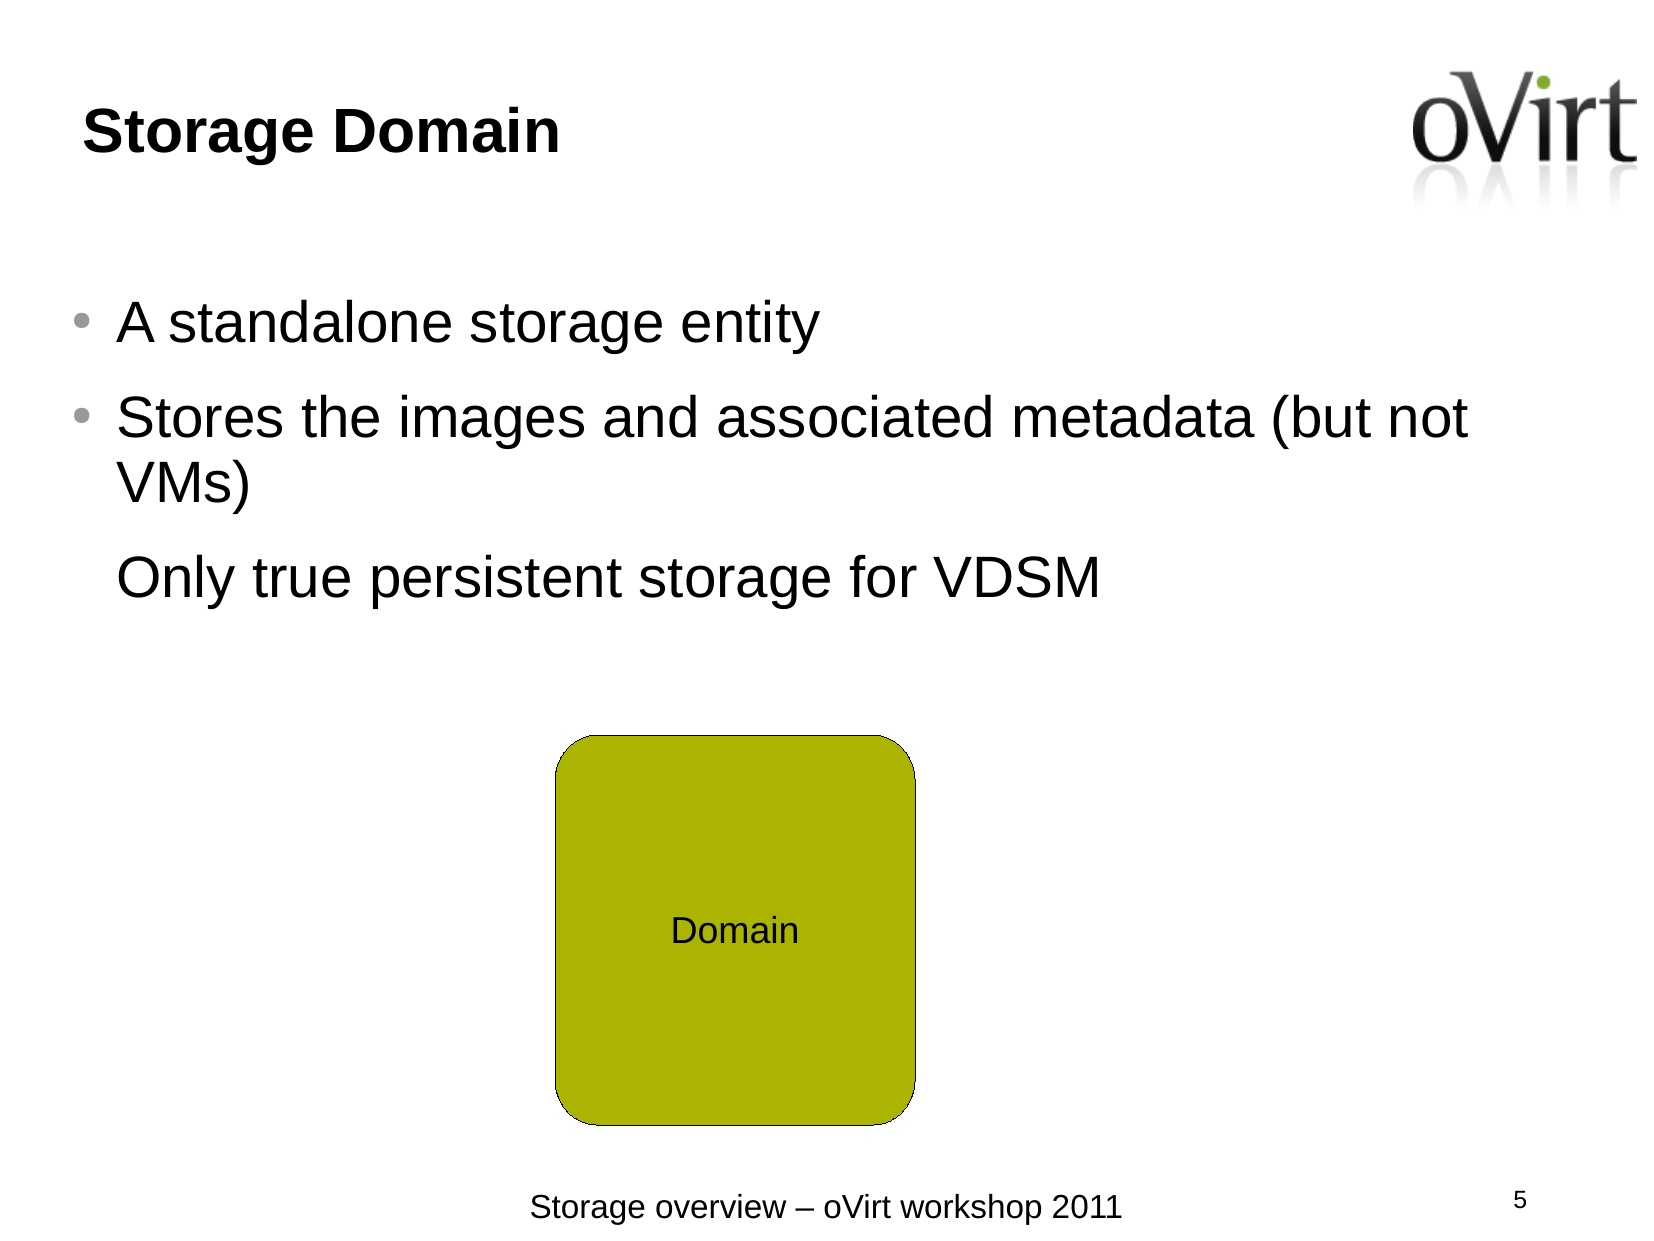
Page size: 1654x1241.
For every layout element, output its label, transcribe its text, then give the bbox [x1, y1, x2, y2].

list A standalone storage entity Stores the images and associated metadata (but not VMs) Only true persistent storage for VDSM [56, 290, 1545, 1094]
title Storage Domain [82, 49, 1571, 257]
picture [1571, 63, 1637, 212]
text_box Domain [555, 735, 916, 1126]
